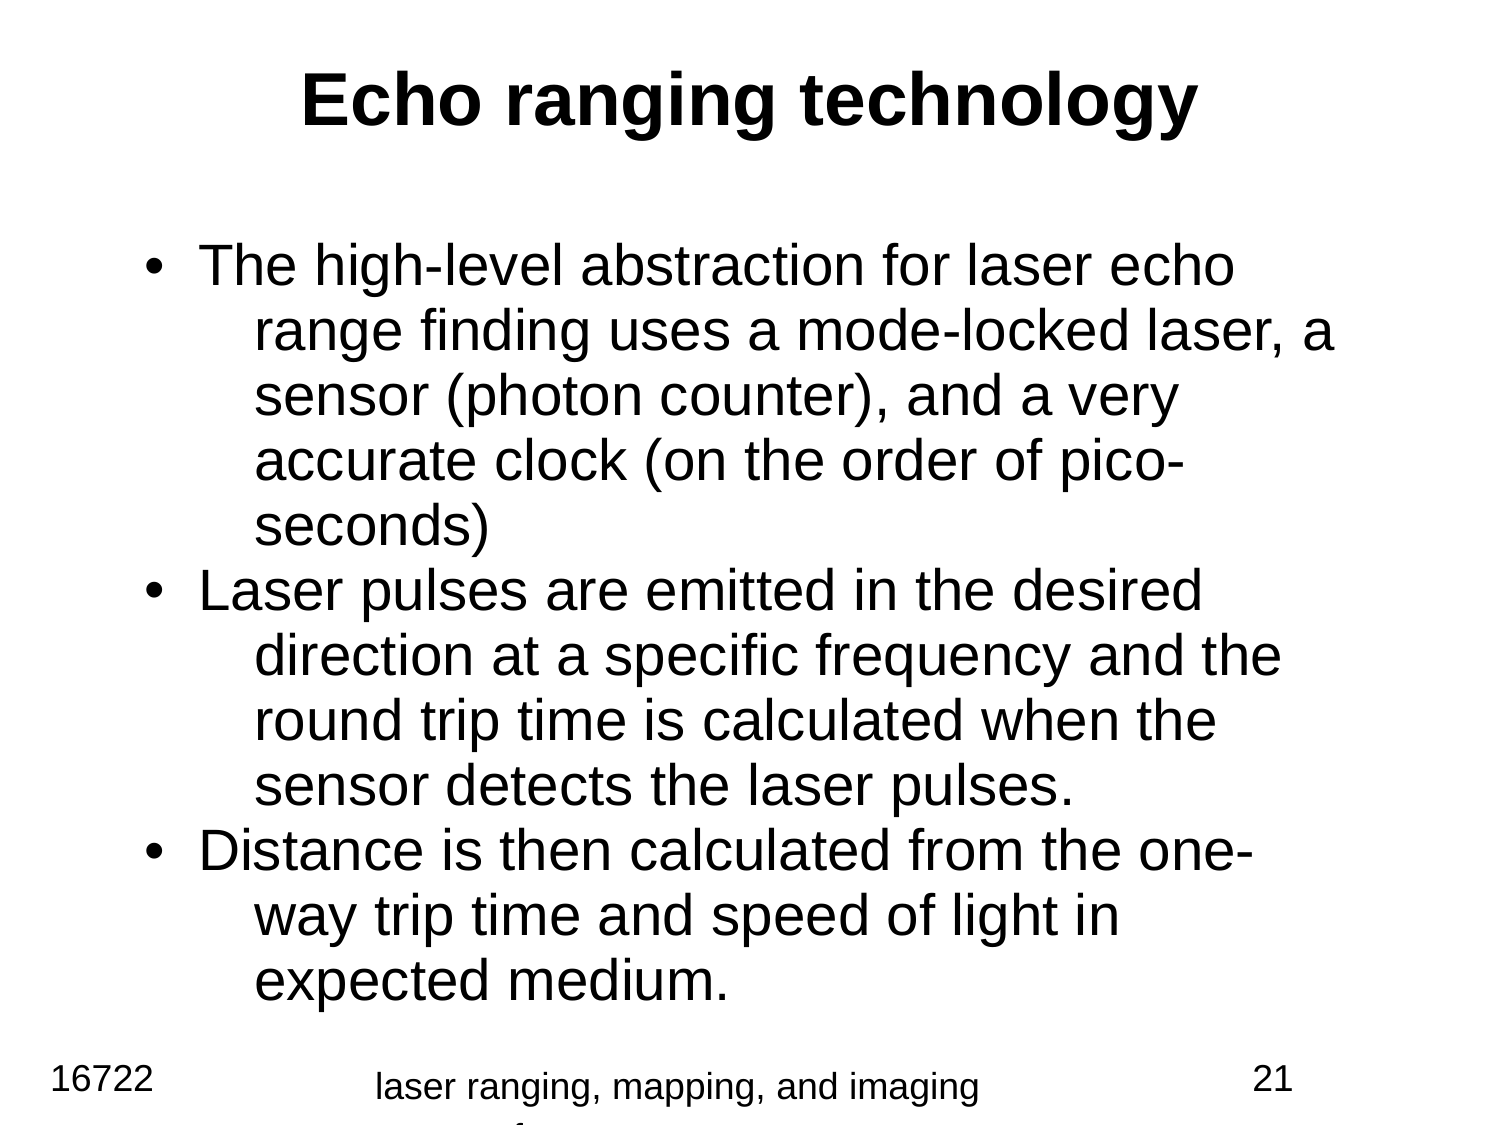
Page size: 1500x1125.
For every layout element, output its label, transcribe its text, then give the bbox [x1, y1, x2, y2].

list The high-level abstraction for laser echo range finding uses a mode-locked laser, a sensor (photon counter), and a very accurate clock (on the order of pico-seconds) Laser pulses are emitted in the desired direction at a specific frequency and the round trip time is calculated when the sensor detects the laser pulses. Distance is then calculated from the one-way trip time and speed of light in expected medium. [112, 224, 1375, 825]
footer laser ranging, mapping, and imaging systems for exploration robots [350, 1050, 1100, 1100]
slide_number 16722 [24, 1050, 350, 1100]
title Echo ranging technology [24, 37, 1475, 163]
slide_number <number>1 [1237, 1050, 1425, 1100]
